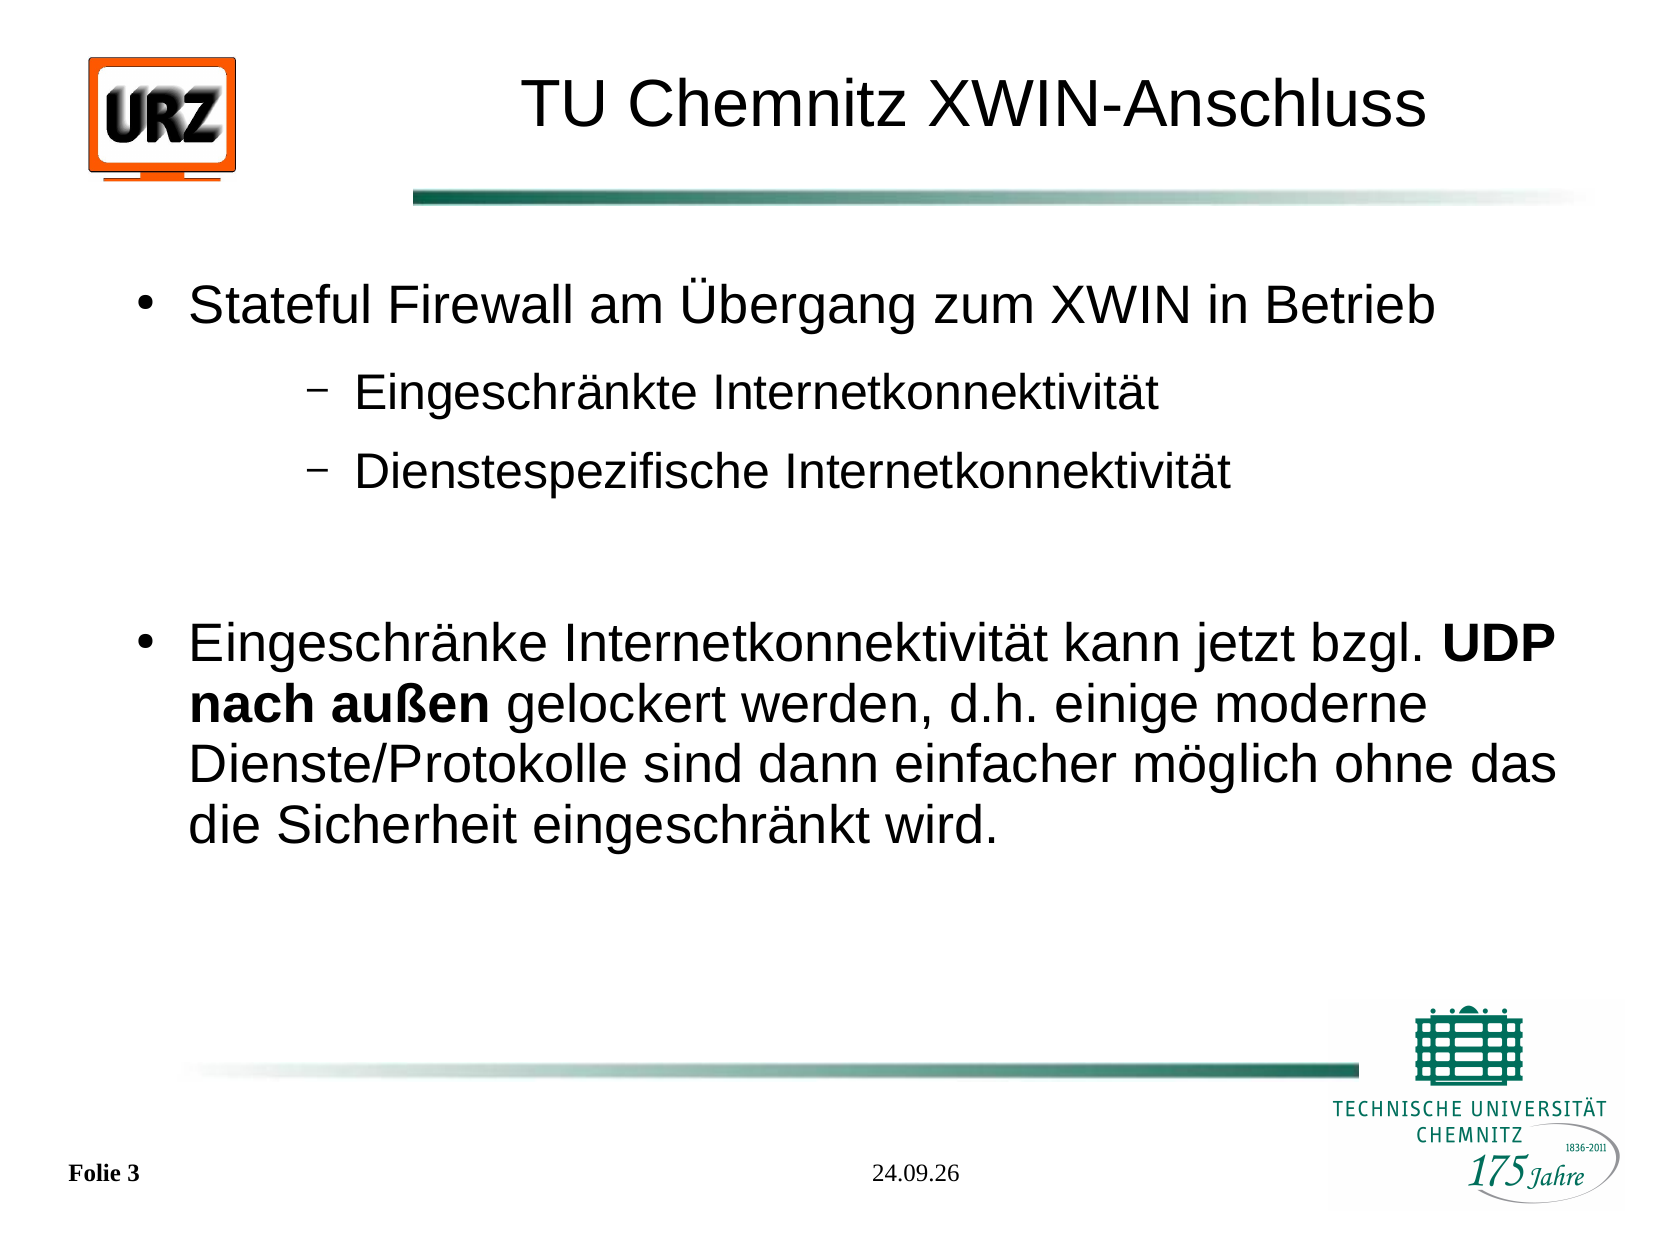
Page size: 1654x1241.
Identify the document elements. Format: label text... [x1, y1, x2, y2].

picture [177, 999, 1625, 1211]
picture [413, 188, 1595, 206]
title TU Chemnitz XWIN-Anschluss [413, 36, 1536, 170]
list Stateful Firewall am Übergang zum XWIN in Betrieb Eingeschränkte Internetkonnektivität Dienstespezifische Internetkonnektivität Eingeschränke Internetkonnektivität kann jetzt bzgl. UDP nach außen gelockert werden, d.h. einige moderne Dienste/Protokolle sind dann einfacher möglich ohne das die Sicherheit eingeschränkt wird. [118, 274, 1565, 1019]
text_box [155, 341, 618, 433]
picture [88, 56, 237, 182]
